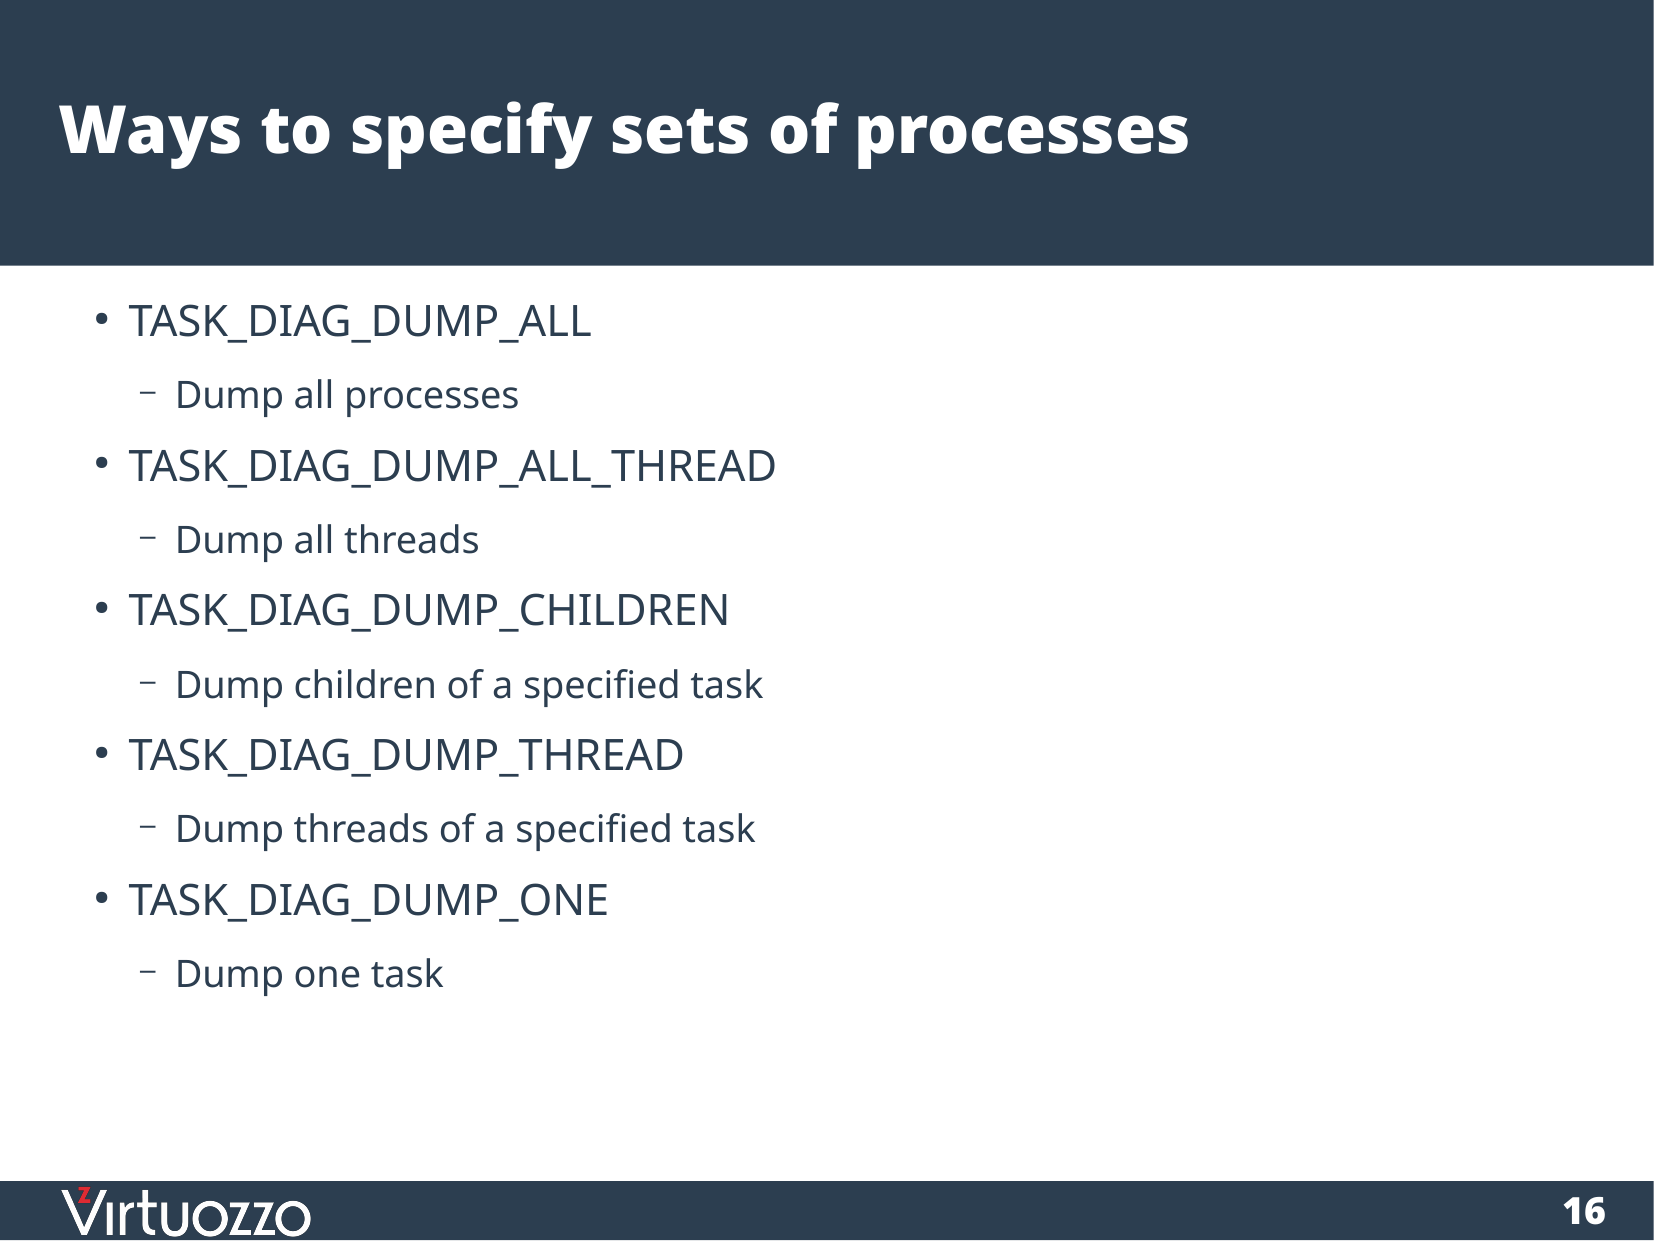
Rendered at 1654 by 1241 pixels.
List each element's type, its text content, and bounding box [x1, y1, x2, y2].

title Ways to specify sets of processes [59, 49, 1595, 207]
picture [47, 1171, 325, 1241]
text_box [82, 290, 1571, 1010]
